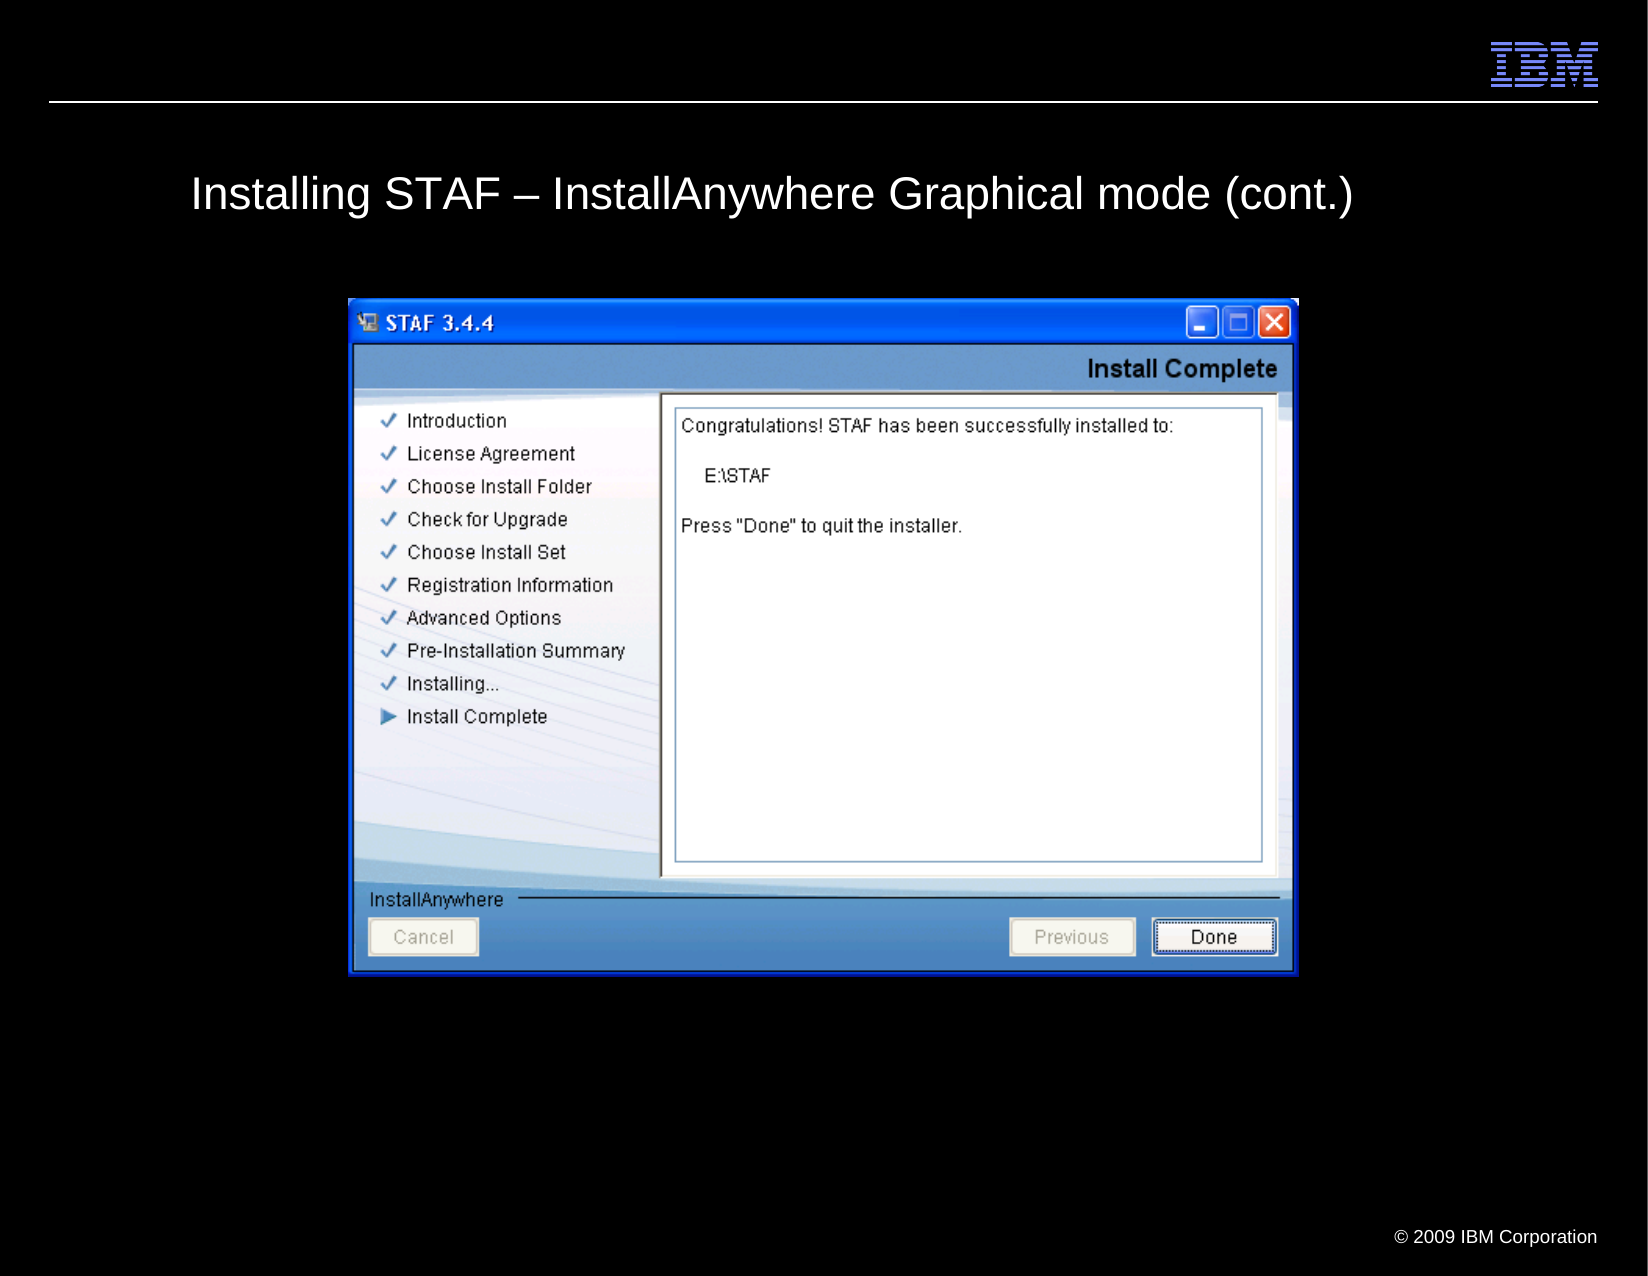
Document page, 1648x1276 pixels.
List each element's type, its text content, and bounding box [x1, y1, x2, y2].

picture [1491, 42, 1598, 87]
title Installing STAF – InstallAnywhere Graphical mode (cont.) [173, 161, 1648, 255]
picture [348, 298, 1299, 977]
